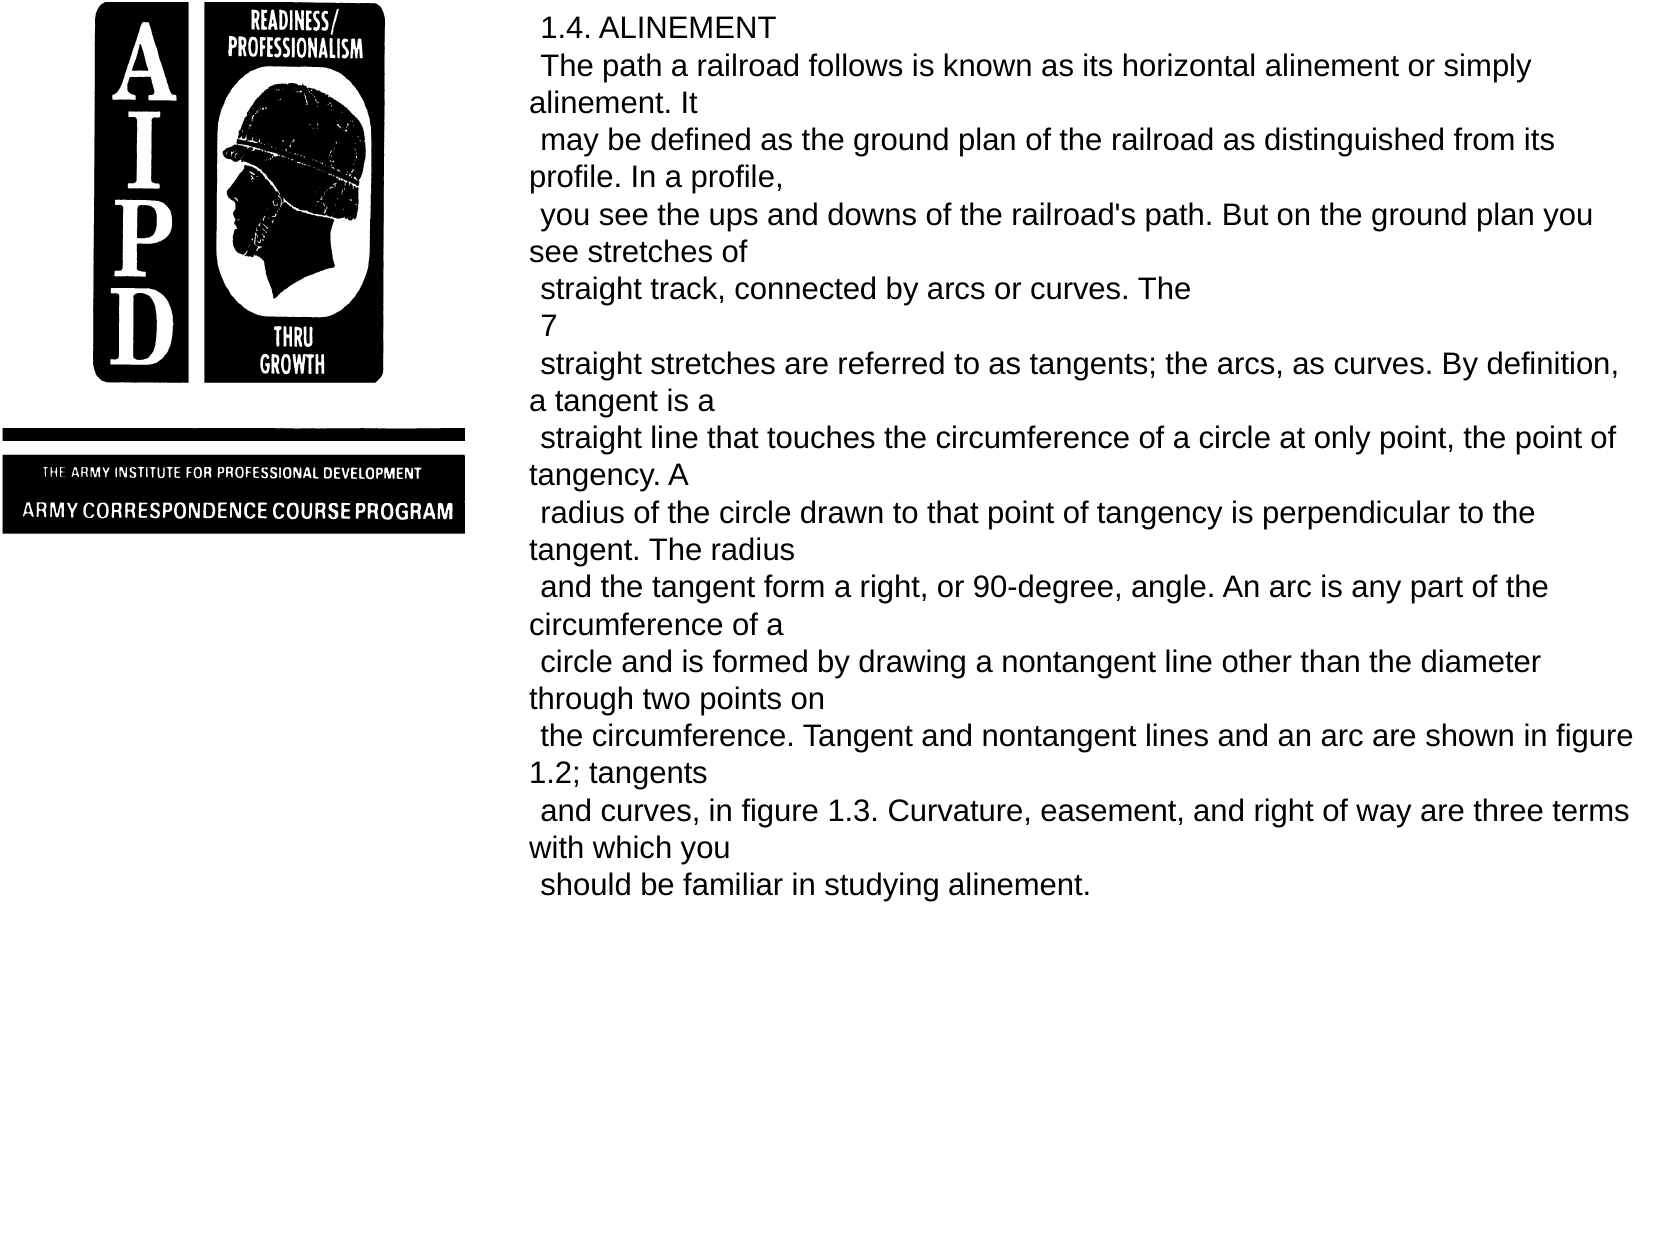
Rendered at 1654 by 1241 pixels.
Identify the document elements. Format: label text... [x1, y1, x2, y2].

text_box 1.4. ALINEMENT The path a railroad follows is known as its horizontal alinement or simply alinement. It may be defined as the ground plan of the railroad as distinguished from its profile. In a profile, you see the ups and downs of the railroad's path. But on the ground plan you see stretches of straight track, connected by arcs or curves. The 7 straight stretches are referred to as tangents; the arcs, as curves. By definition, a tangent is a straight line that touches the circumference of a circle at only point, the point of tangency. A radius of the circle drawn to that point of tangency is perpendicular to the tangent. The radius and the tangent form a right, or 90-degree, angle. An arc is any part of the circumference of a circle and is formed by drawing a nontangent line other than the diameter through two points on the circumference. Tangent and nontangent lines and an arc are shown in figure 1.2; tangents and curves, in figure 1.3. Curvature, easement, and right of way are three terms with which you should be familiar in studying alinement. [514, 0, 1654, 910]
picture [0, 0, 469, 538]
